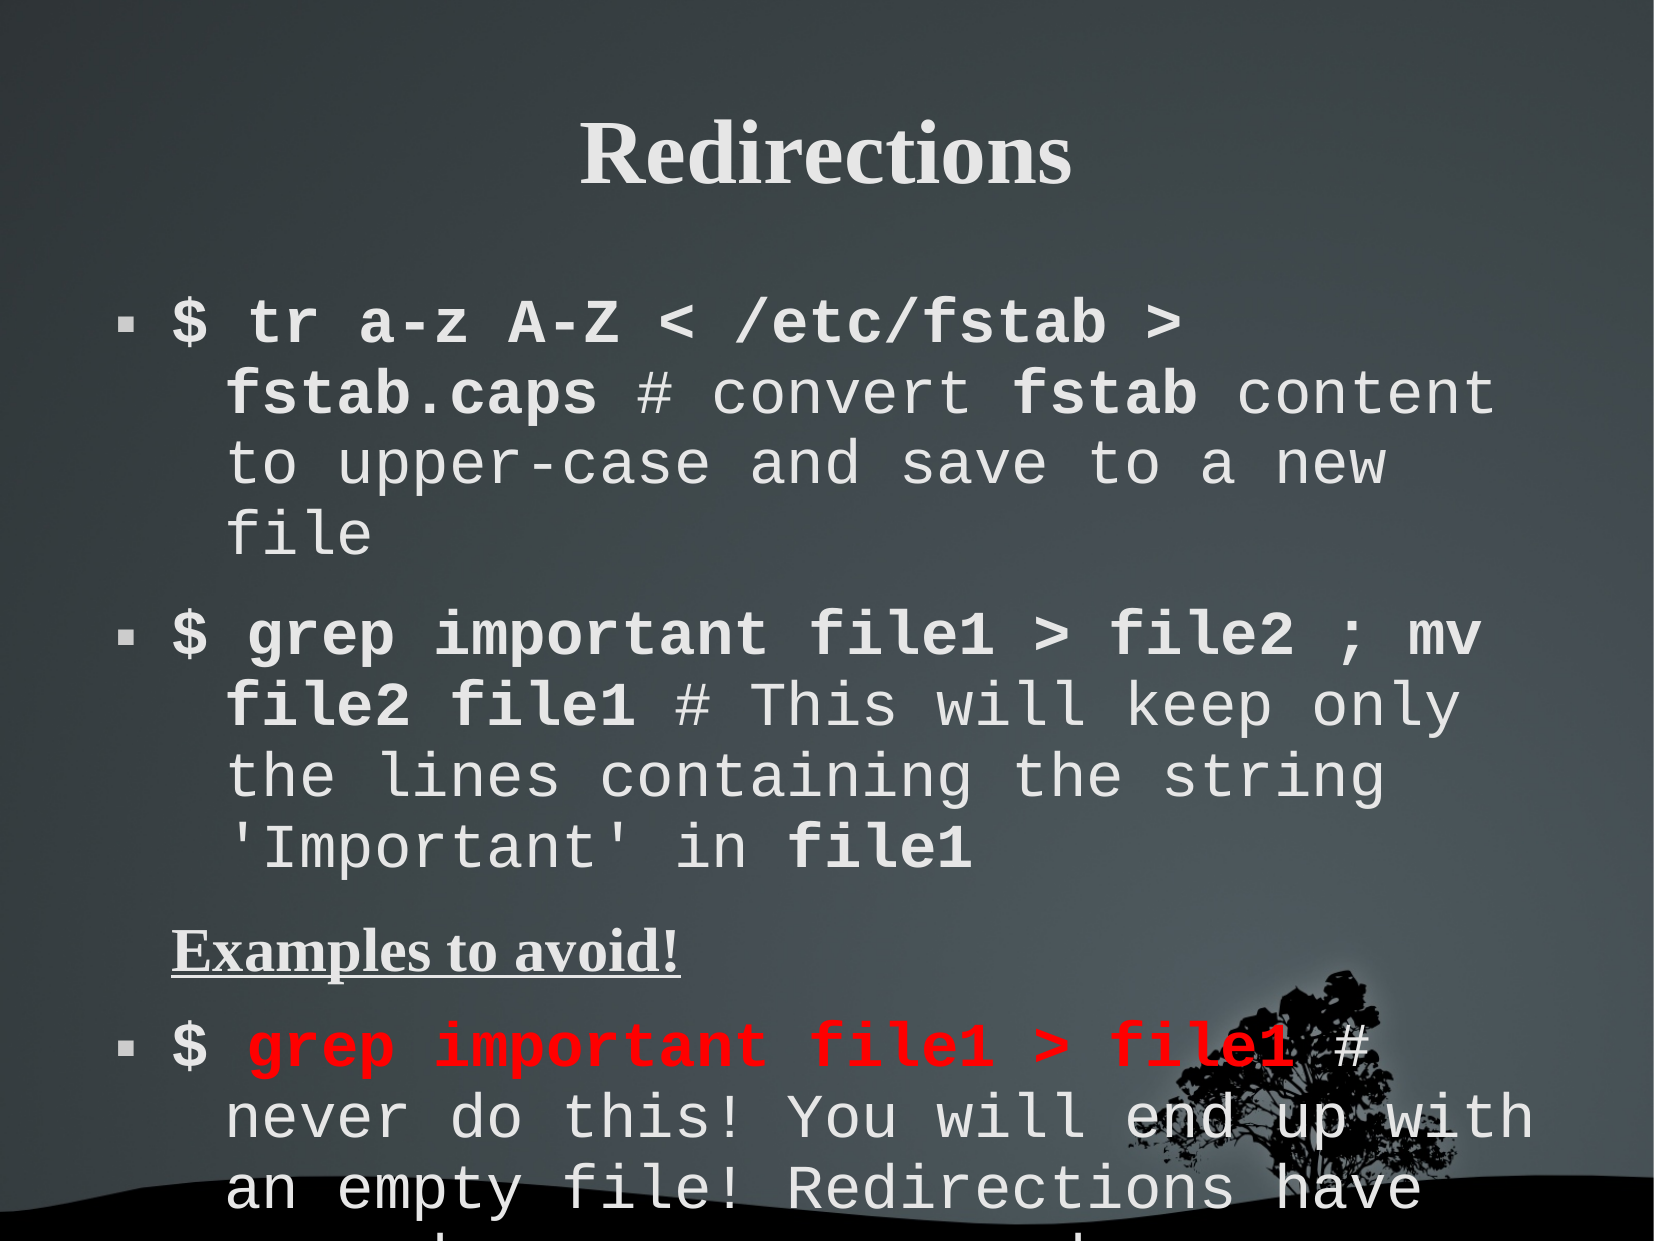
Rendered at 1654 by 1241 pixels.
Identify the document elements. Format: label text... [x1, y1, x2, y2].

picture [0, 0, 1654, 1241]
list $ tr a-z A-Z < /etc/fstab > fstab.caps # convert fstab content to upper-case and save to a new file $ grep important file1 > file2 ; mv file2 file1 # This will keep only the lines containing the string 'Important' in file1 Examples to avoid! $ grep important file1 > file1 # never do this! You will end up with an empty file! Redirections have precedence over commands. [82, 290, 1571, 1109]
title Redirections [82, 49, 1572, 257]
